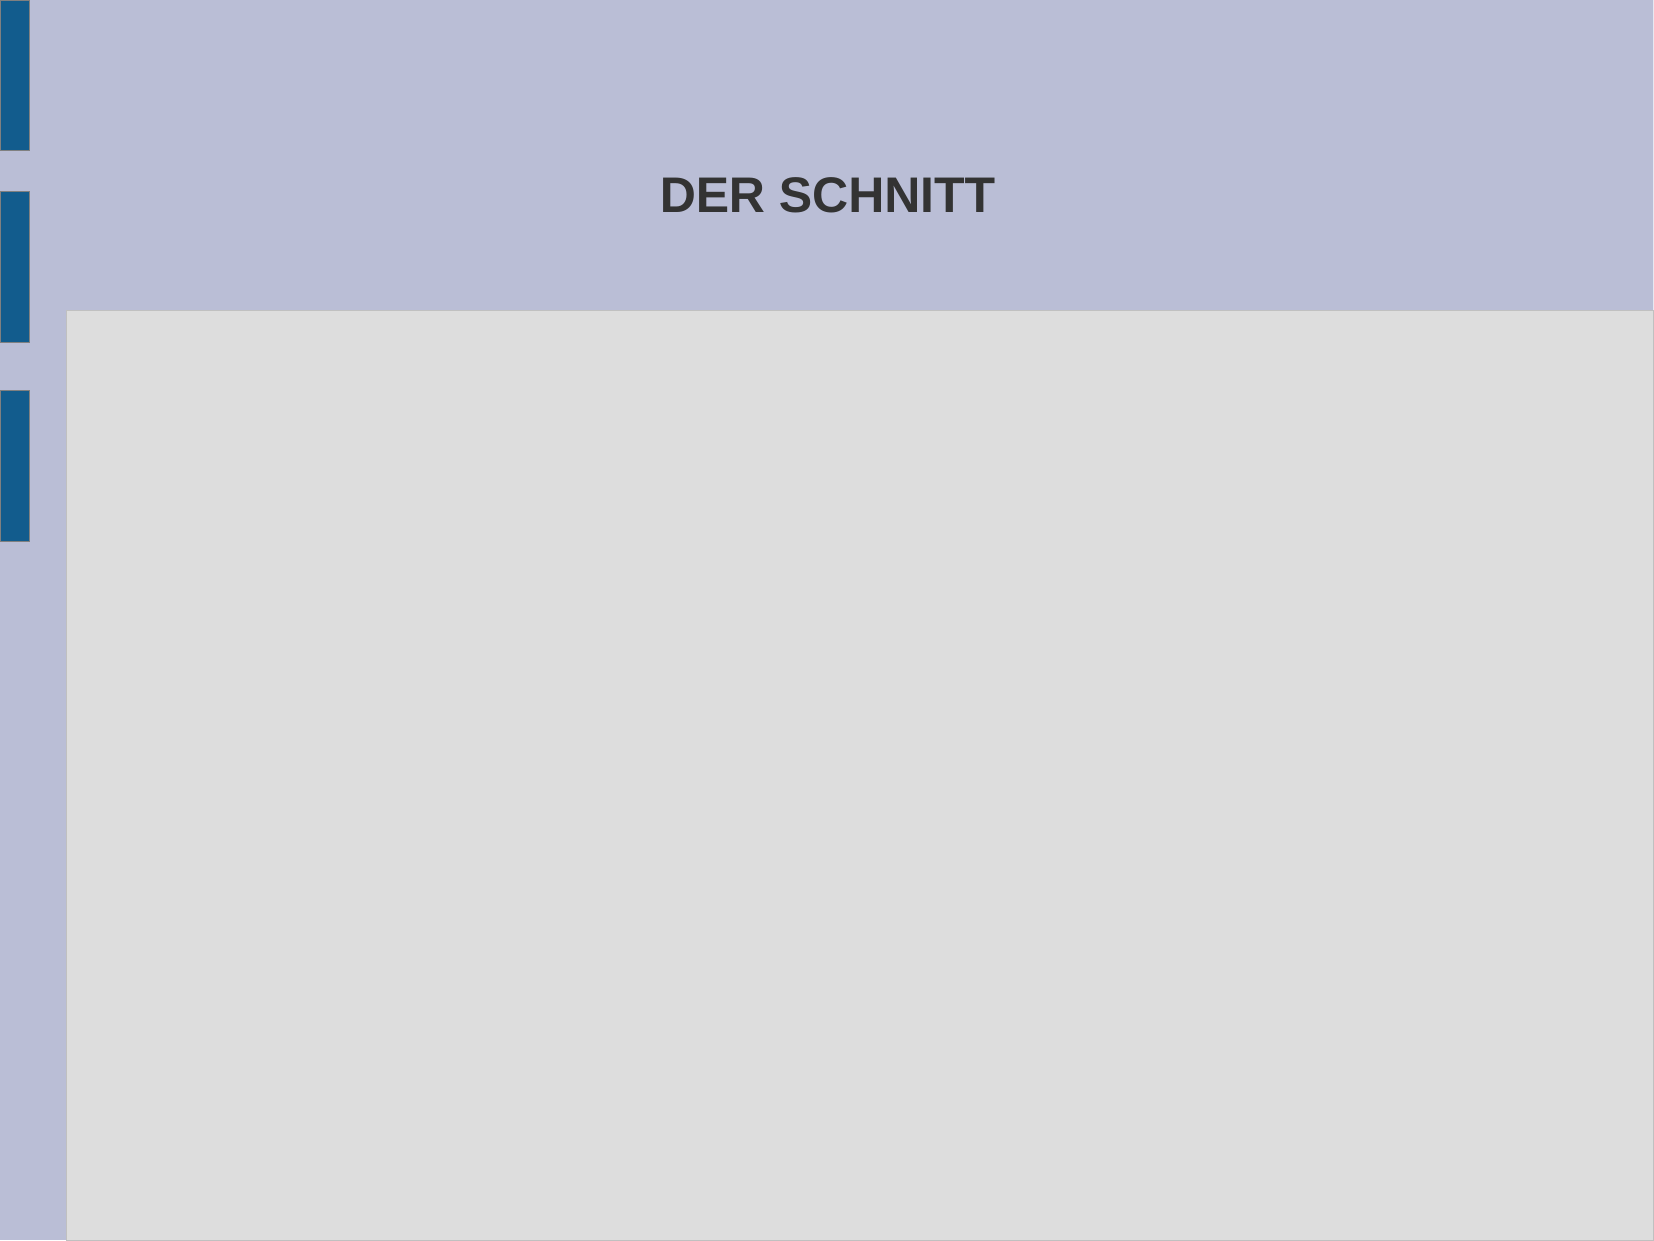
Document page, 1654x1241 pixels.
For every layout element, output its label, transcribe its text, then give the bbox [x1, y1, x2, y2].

title DER SCHNITT [121, 91, 1534, 299]
